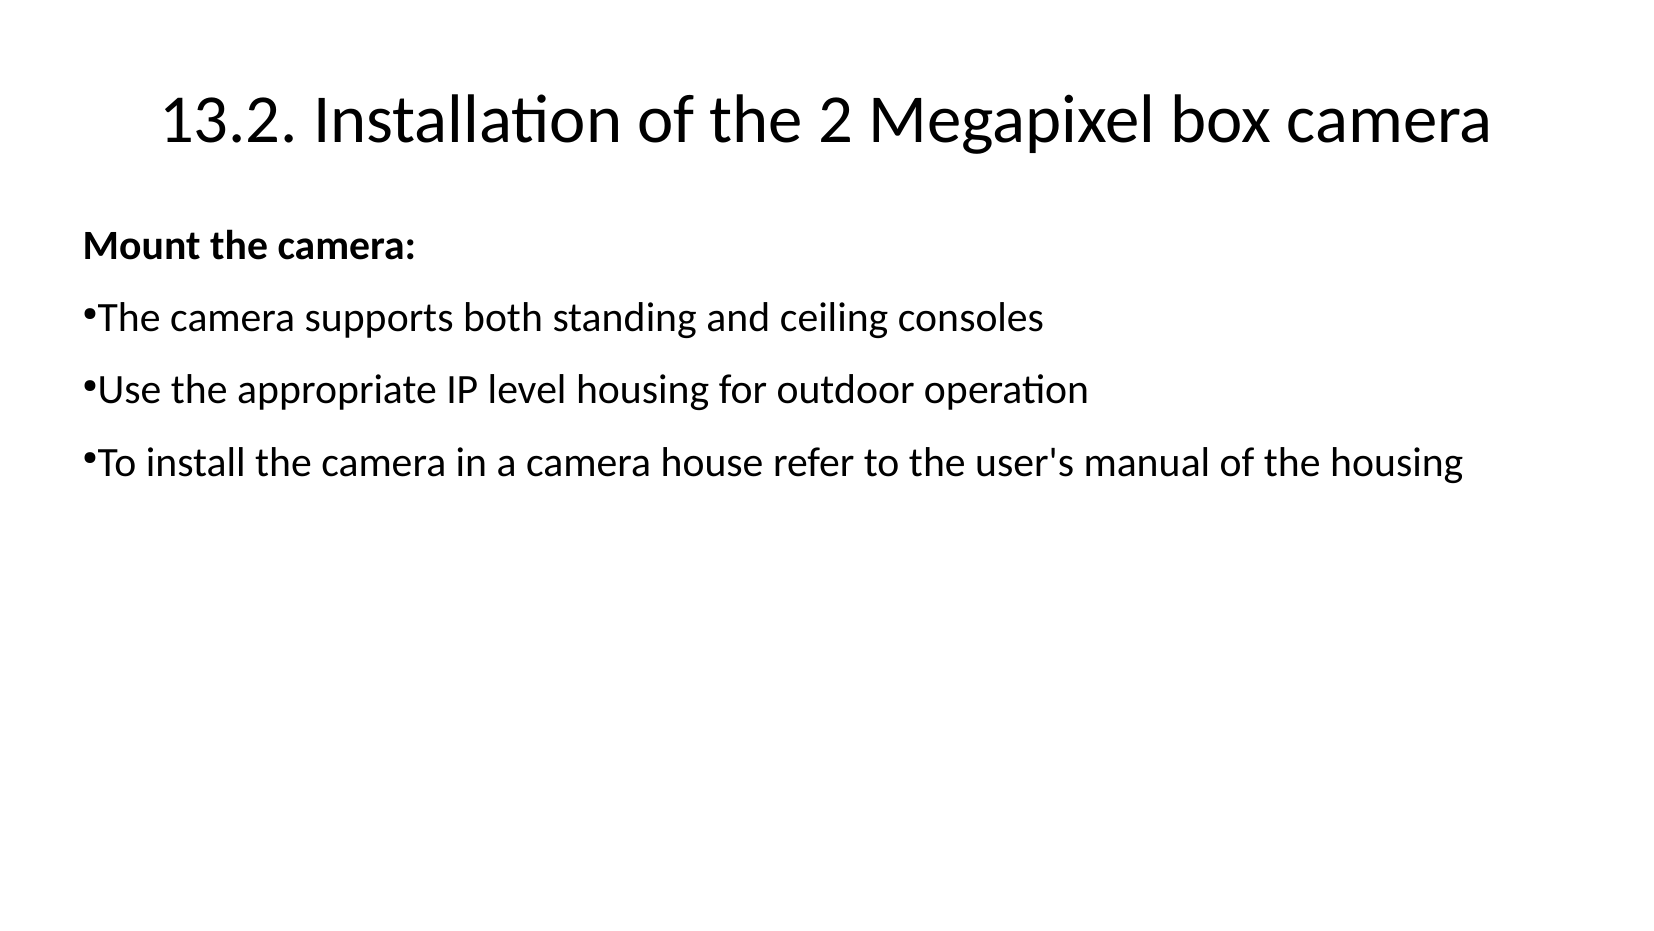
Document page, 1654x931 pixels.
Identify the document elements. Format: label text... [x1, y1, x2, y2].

title 13.2. Installation of the 2 Megapixel box camera [82, 73, 1571, 157]
subtitle Mount the camera: The camera supports both standing and ceiling consoles Use the appropriate IP level housing for outdoor operation To install the camera in a camera house refer to the user's manual of the housing [82, 217, 1571, 758]
